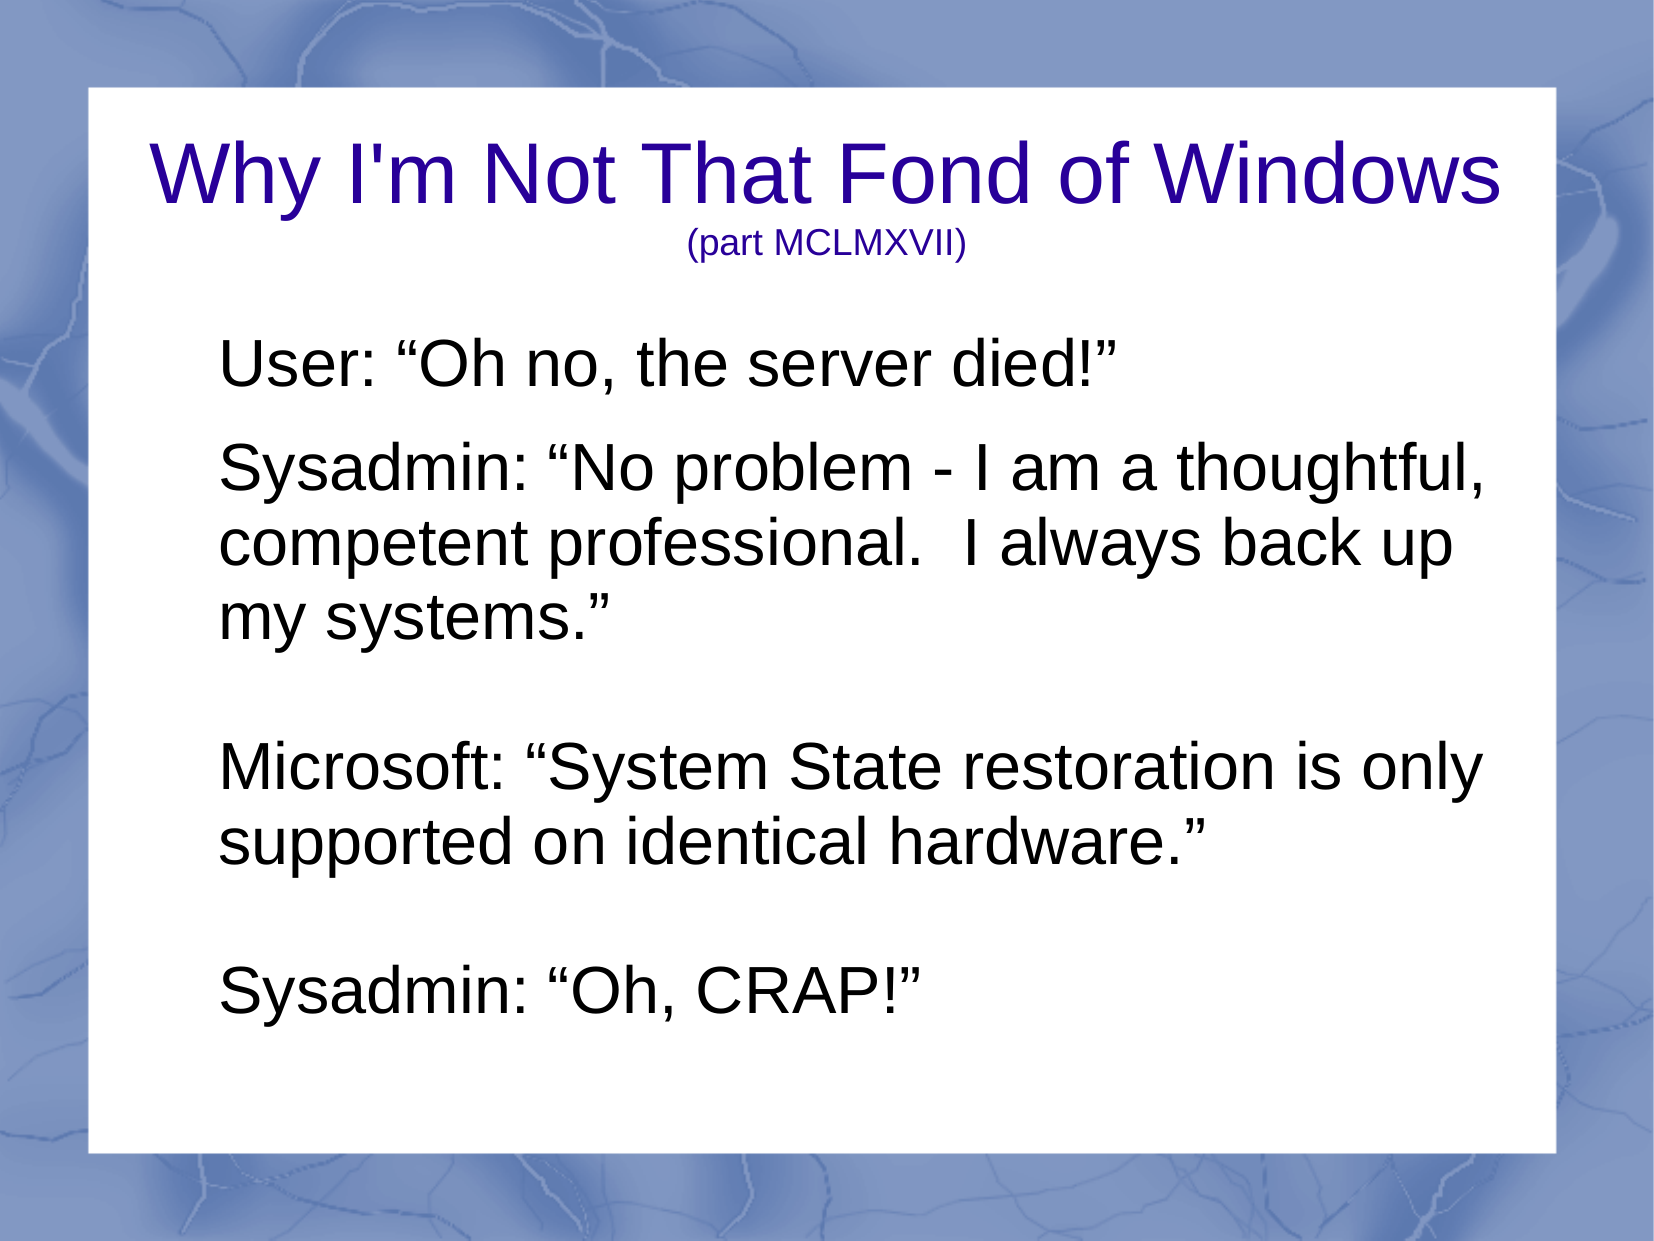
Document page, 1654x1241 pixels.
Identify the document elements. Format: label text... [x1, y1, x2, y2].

title Why I'm Not That Fond of Windows (part MCLMXVII) [118, 90, 1536, 298]
picture [0, 0, 1654, 1241]
list User: “Oh no, the server died!” Sysadmin: “No problem - I am a thoughtful, competent professional. I always back up my systems.” Microsoft: “System State restoration is only supported on identical hardware.” Sysadmin: “Oh, CRAP!” [147, 325, 1506, 1045]
